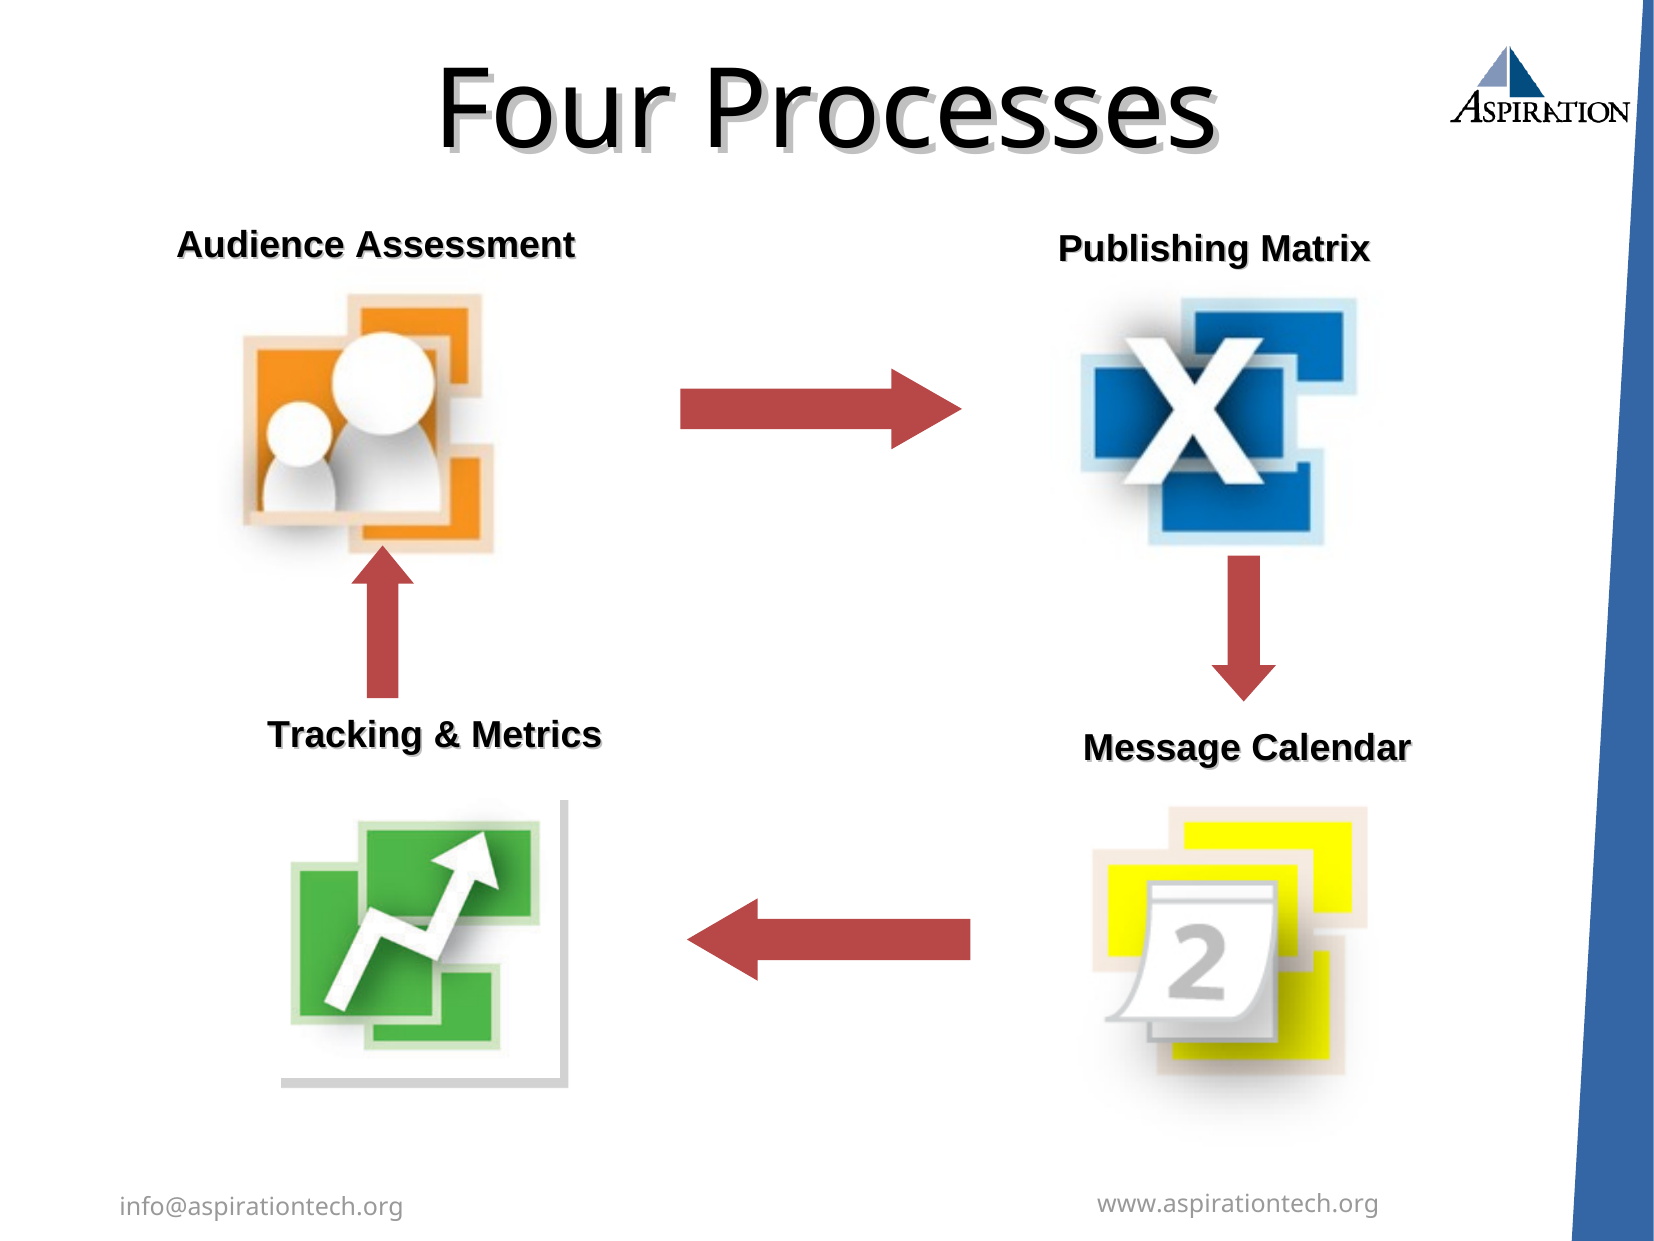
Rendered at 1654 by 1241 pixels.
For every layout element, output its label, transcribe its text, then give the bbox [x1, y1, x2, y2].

text_box [351, 545, 414, 699]
picture [1571, 46, 1631, 132]
picture [1046, 802, 1396, 1162]
picture [270, 788, 560, 1078]
text_box Audience Assessment [161, 214, 601, 272]
text_box Publishing Matrix [1043, 217, 1404, 275]
text_box Message Calendar [1068, 717, 1438, 775]
picture [202, 272, 536, 591]
picture [1050, 275, 1384, 585]
text_box [680, 368, 962, 450]
title Four Processes [82, 25, 1571, 181]
text_box [1211, 555, 1277, 702]
text_box [686, 898, 971, 981]
text_box Tracking & Metrics [252, 704, 629, 762]
